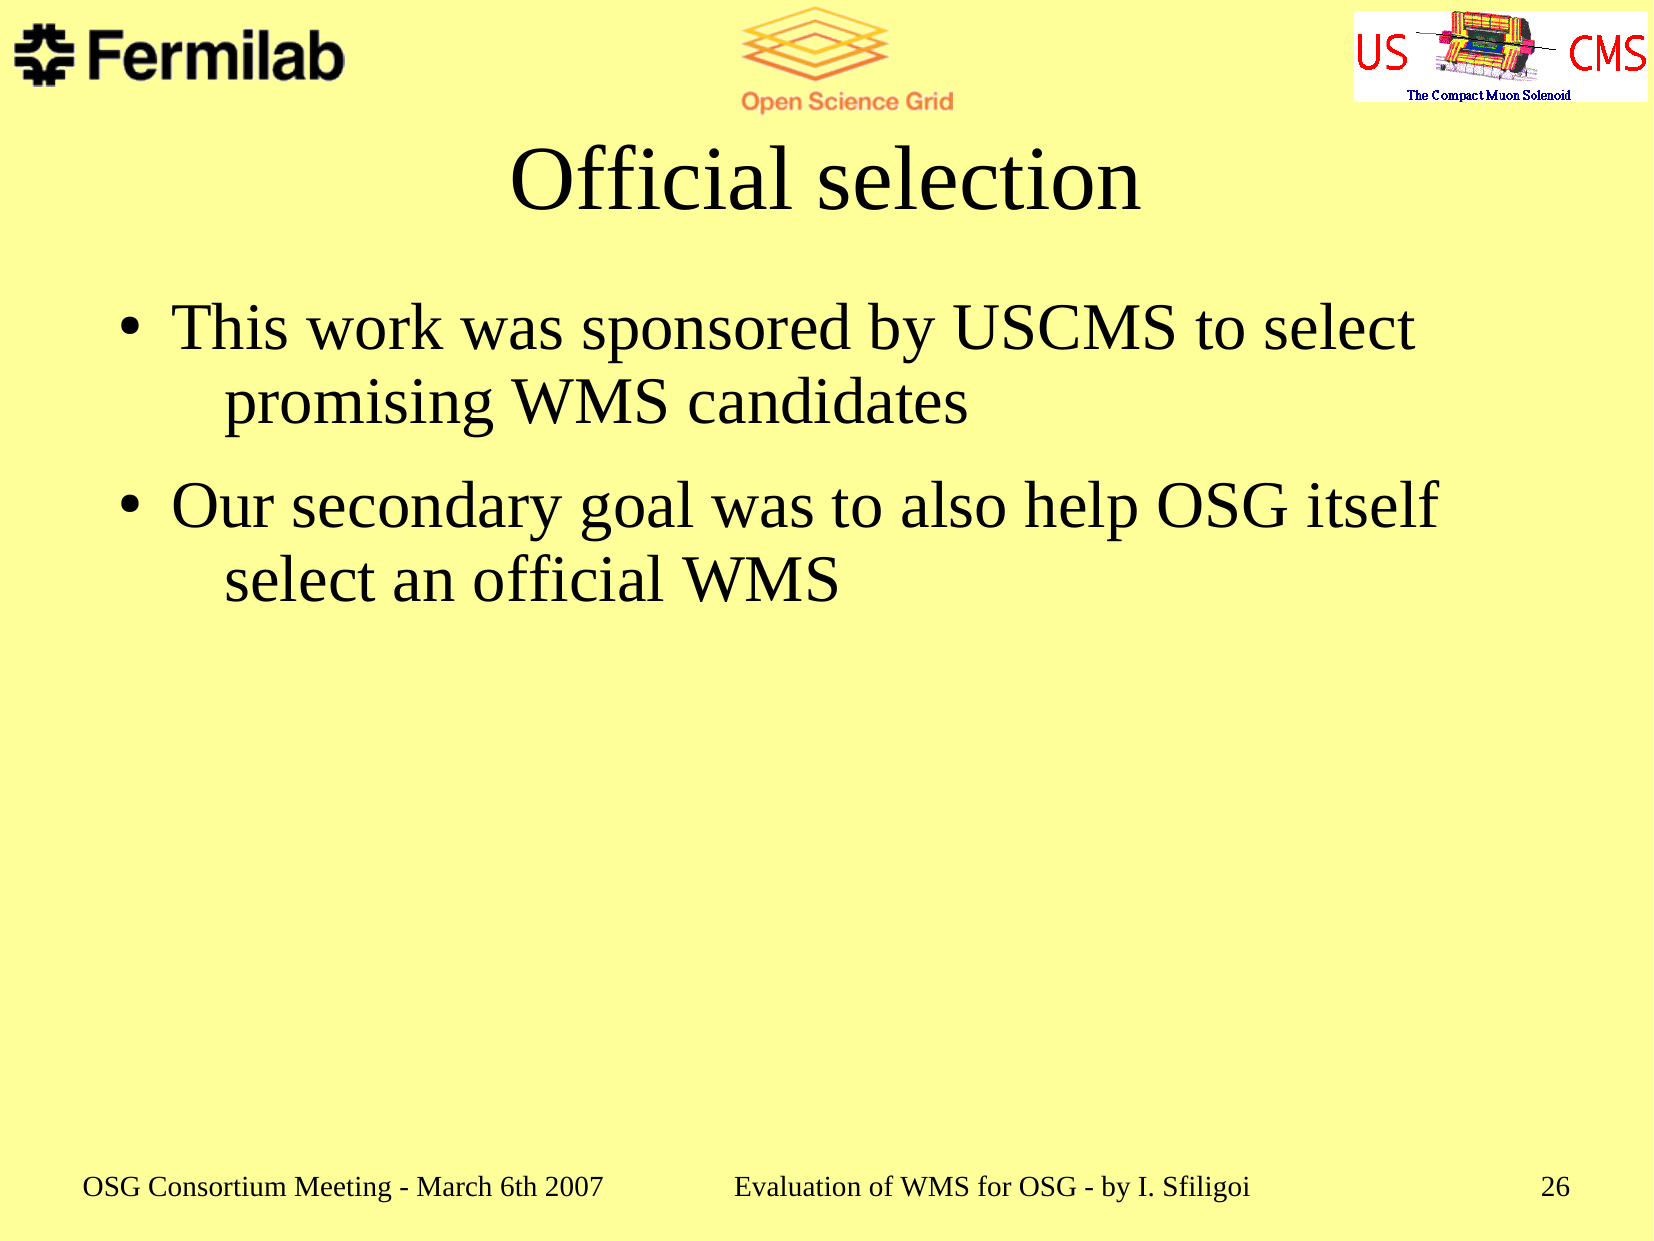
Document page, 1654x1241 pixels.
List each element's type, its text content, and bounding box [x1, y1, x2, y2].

picture [741, 5, 953, 100]
title Official selection [82, 100, 1571, 257]
picture [1354, 11, 1648, 102]
picture [14, 23, 345, 87]
list This work was sponsored by USCMS to select promising WMS candidates Our secondary goal was to also help OSG itself select an official WMS [82, 290, 1571, 1152]
